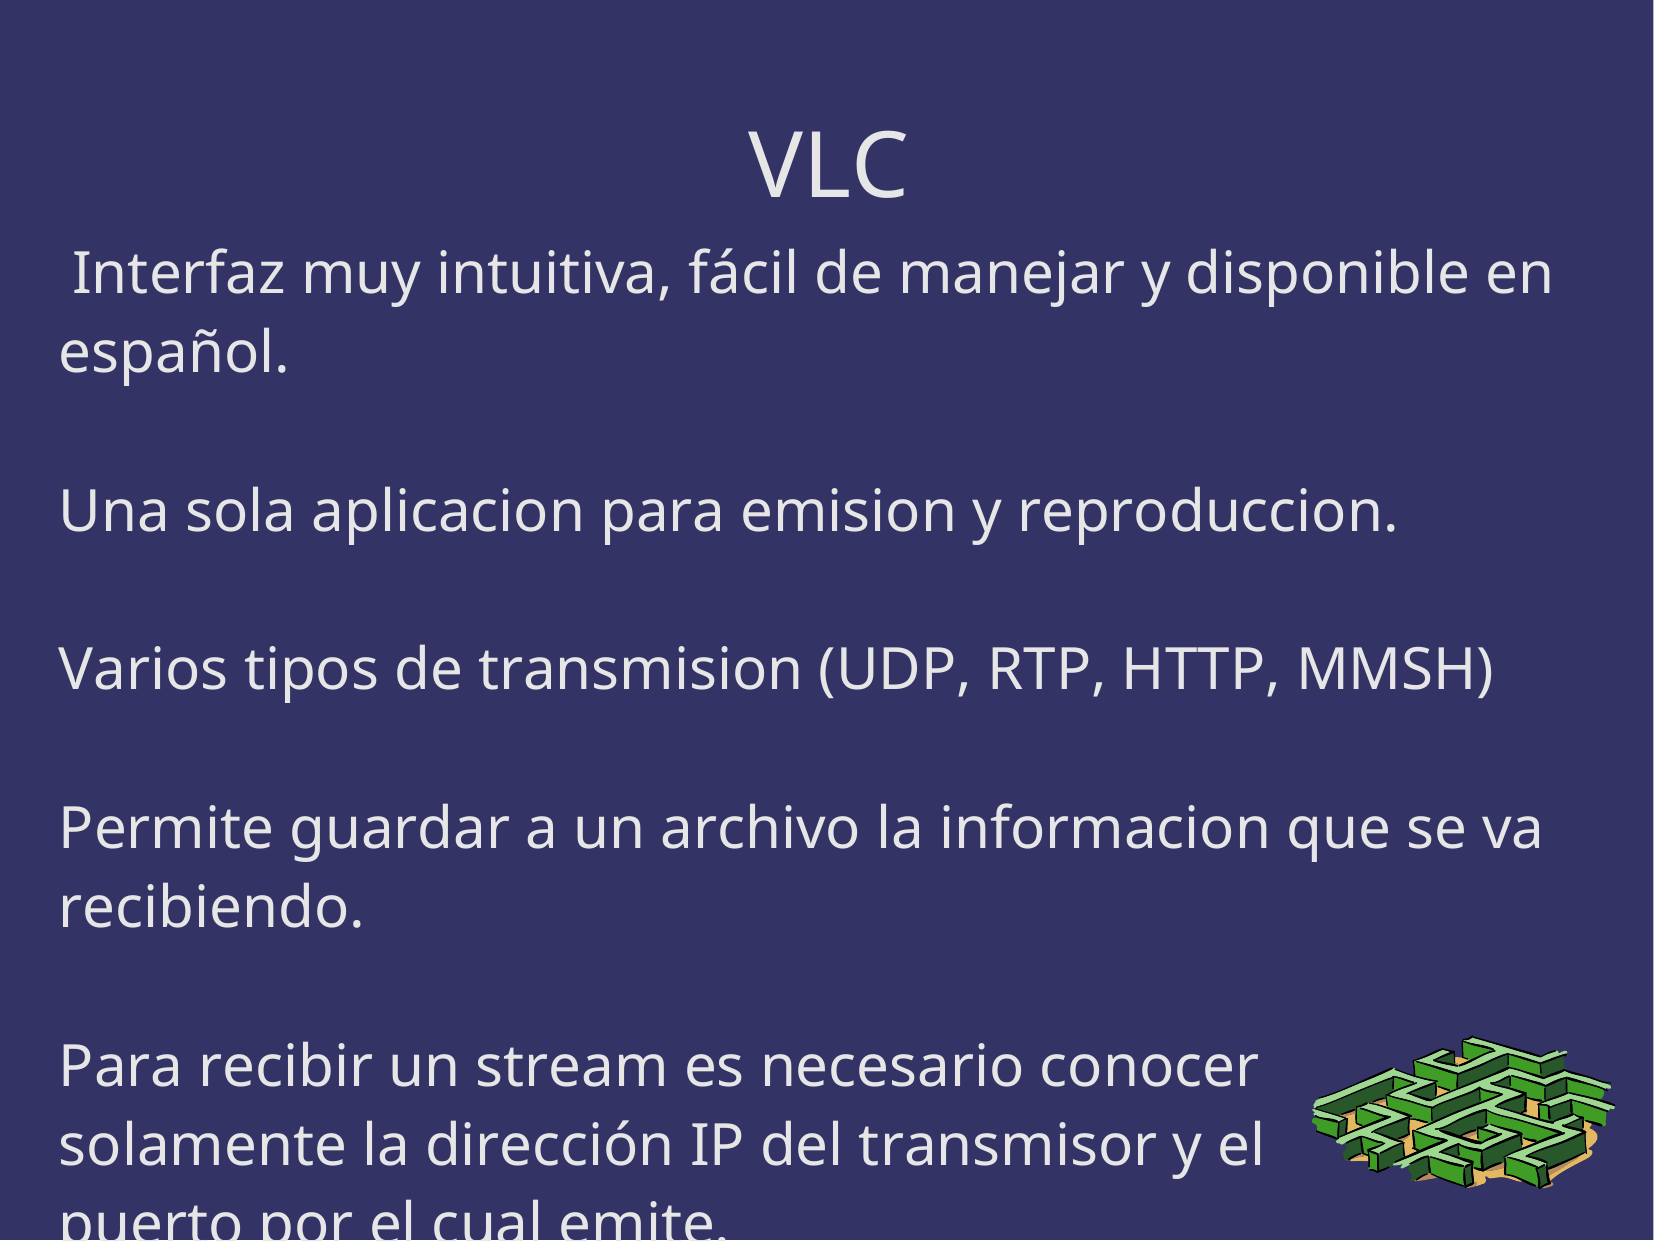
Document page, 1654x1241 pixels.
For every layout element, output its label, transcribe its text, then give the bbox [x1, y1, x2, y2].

subtitle Interfaz muy intuitiva, fácil de manejar y disponible en español. Una sola aplicacion para emision y reproduccion. Varios tipos de transmision (UDP, RTP, HTTP, MMSH) Permite guardar a un archivo la informacion que se va recibiendo. Para recibir un stream es necesario conocer solamente la dirección IP del transmisor y el puerto por el cual emite. [59, 305, 1625, 1187]
title VLC [123, 58, 1536, 266]
